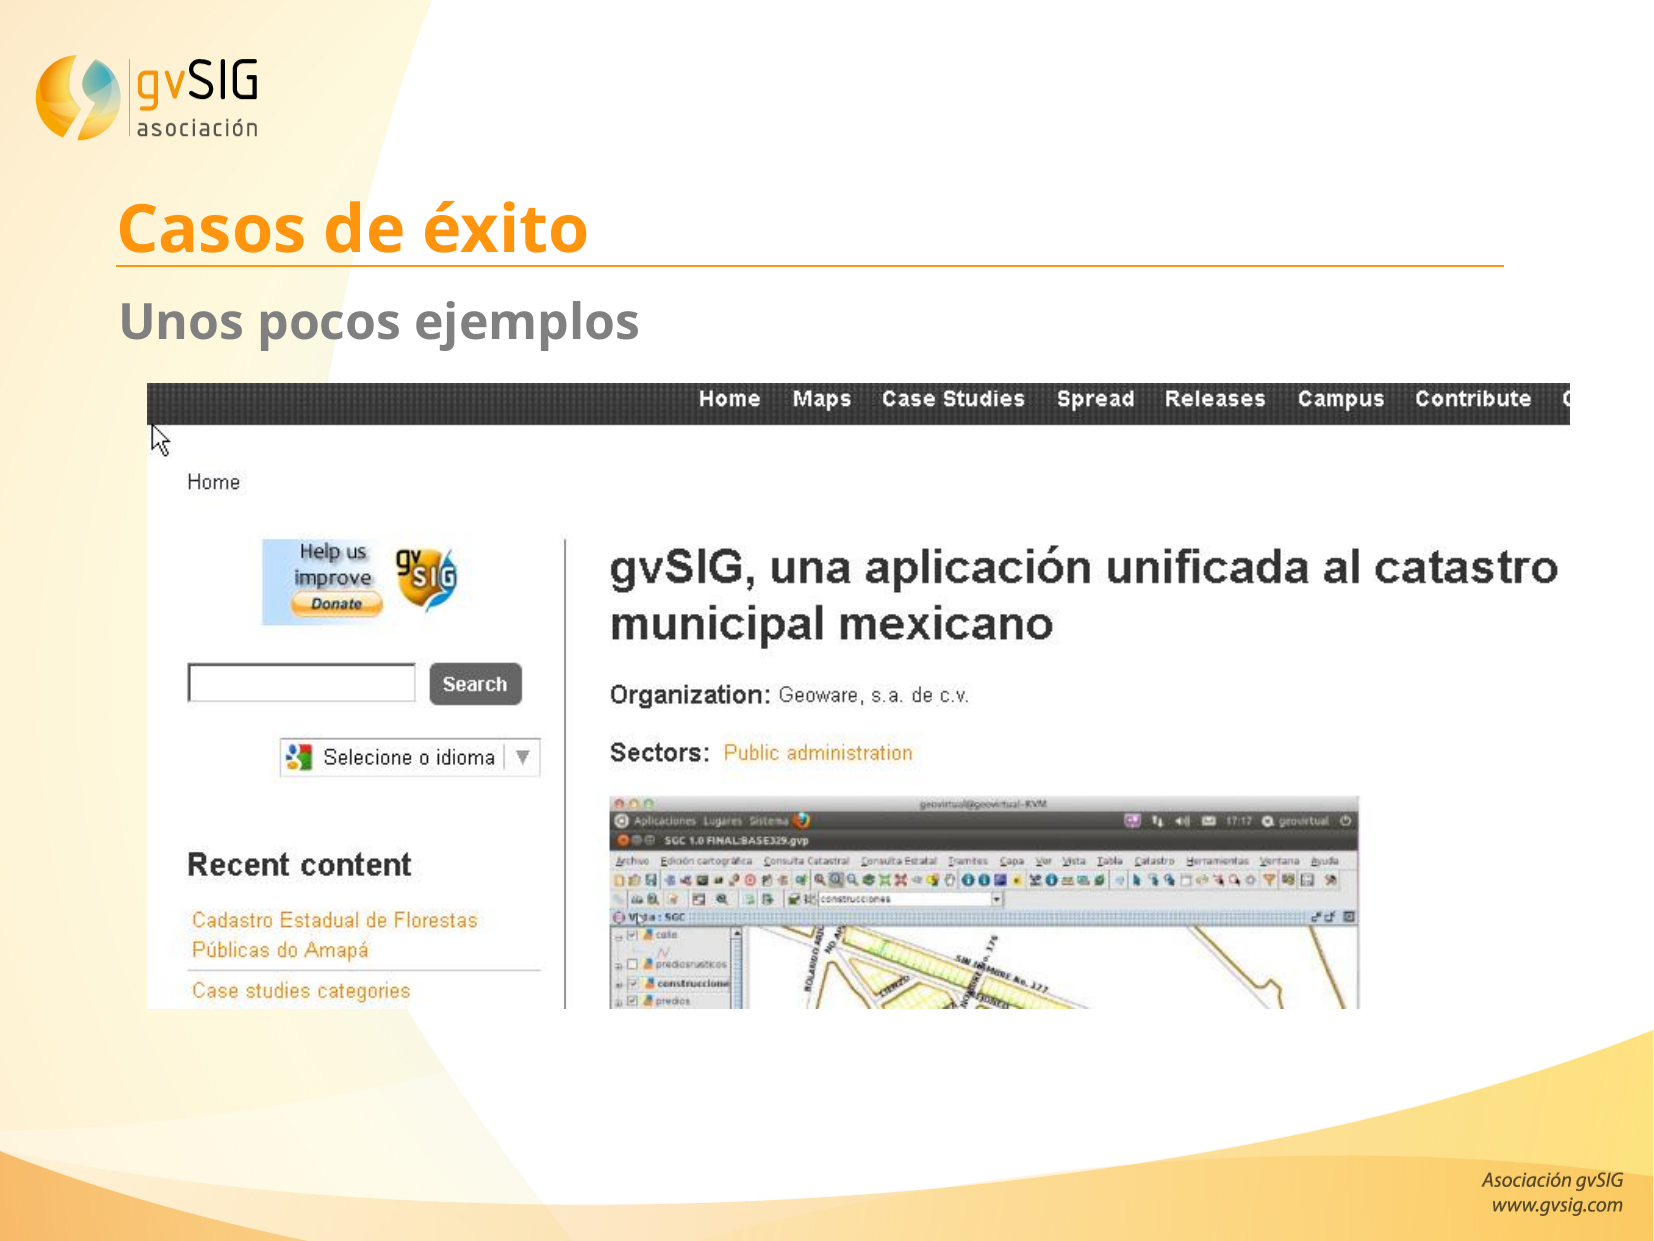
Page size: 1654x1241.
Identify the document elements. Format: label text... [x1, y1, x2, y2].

title Casos de éxito [116, 177, 1605, 276]
text_box [147, 324, 1536, 383]
picture [0, 0, 1654, 1241]
title Unos pocos ejemplos [118, 276, 1093, 365]
